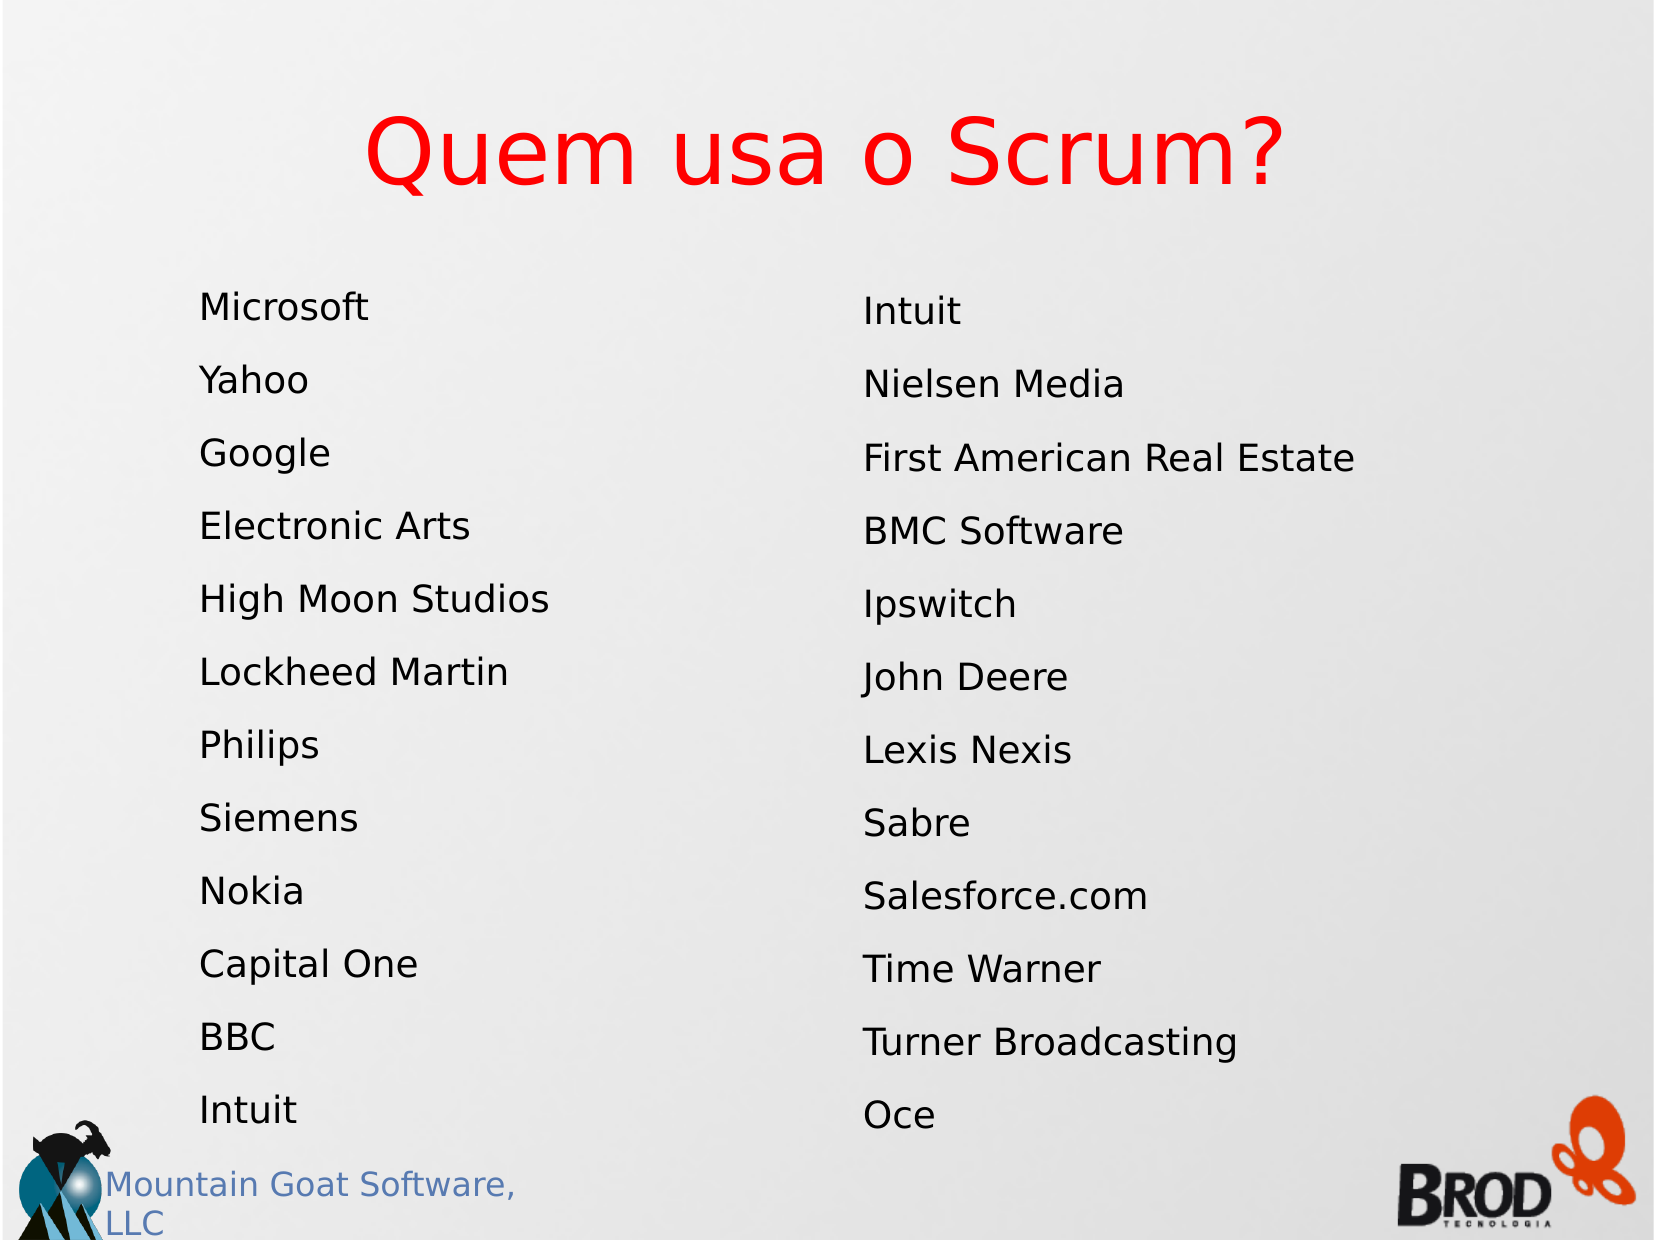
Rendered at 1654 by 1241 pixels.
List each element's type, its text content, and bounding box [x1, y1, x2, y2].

list Intuit Nielsen Media First American Real Estate BMC Software Ipswitch John Deere Lexis Nexis Sabre Salesforce.com Time Warner Turner Broadcasting Oce [845, 290, 1572, 1138]
title Quem usa o Scrum? [82, 49, 1571, 257]
list Microsoft Yahoo Google Electronic Arts High Moon Studios Lockheed Martin Philips Siemens Nokia Capital One BBC Intuit [181, 285, 908, 1133]
picture [2, 0, 1654, 1241]
